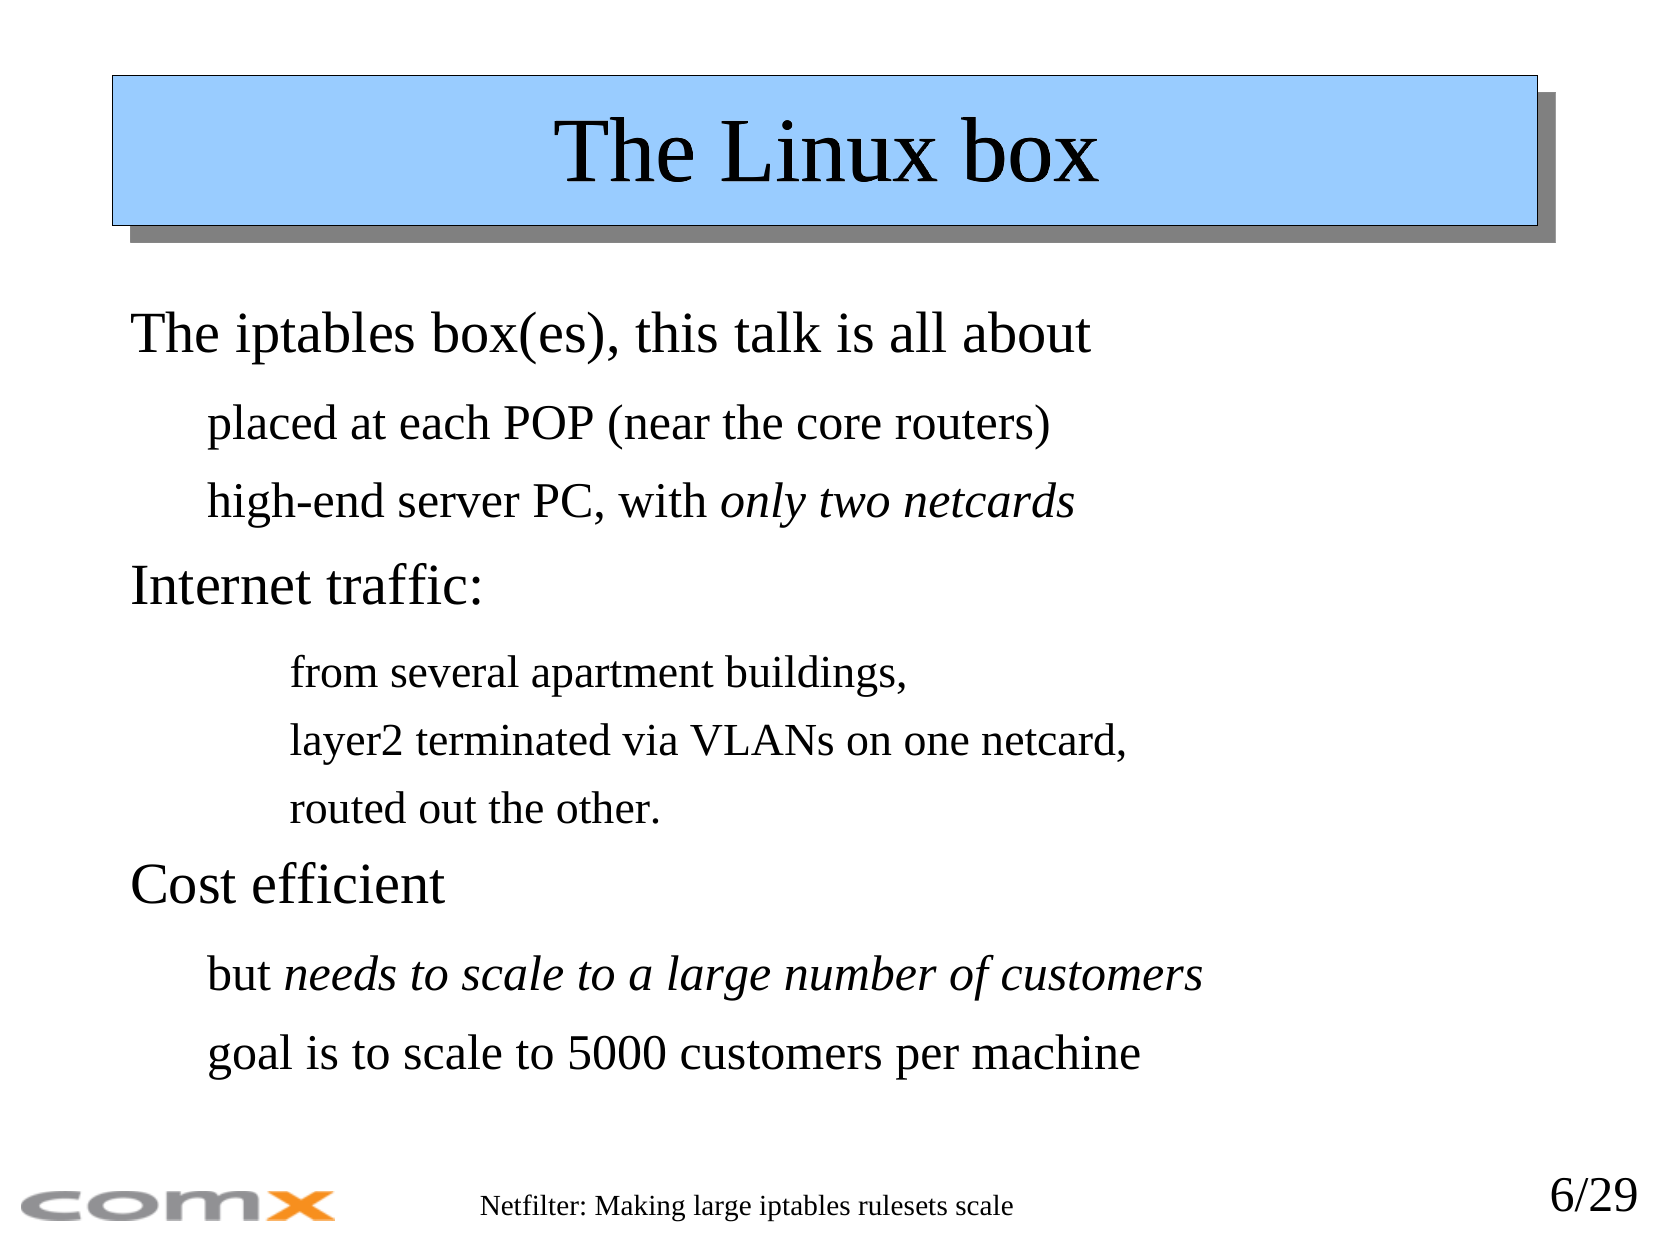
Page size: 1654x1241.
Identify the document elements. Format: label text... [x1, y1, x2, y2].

picture [21, 1191, 335, 1221]
list The iptables box(es), this talk is all about placed at each POP (near the core routers) high-end server PC, with only two netcards Internet traffic: from several apartment buildings, layer2 terminated via VLANs on one netcard, routed out the other. Cost efficient but needs to scale to a large number of customers goal is to scale to 5000 customers per machine [112, 300, 1538, 1110]
title The Linux box [116, 90, 1538, 211]
